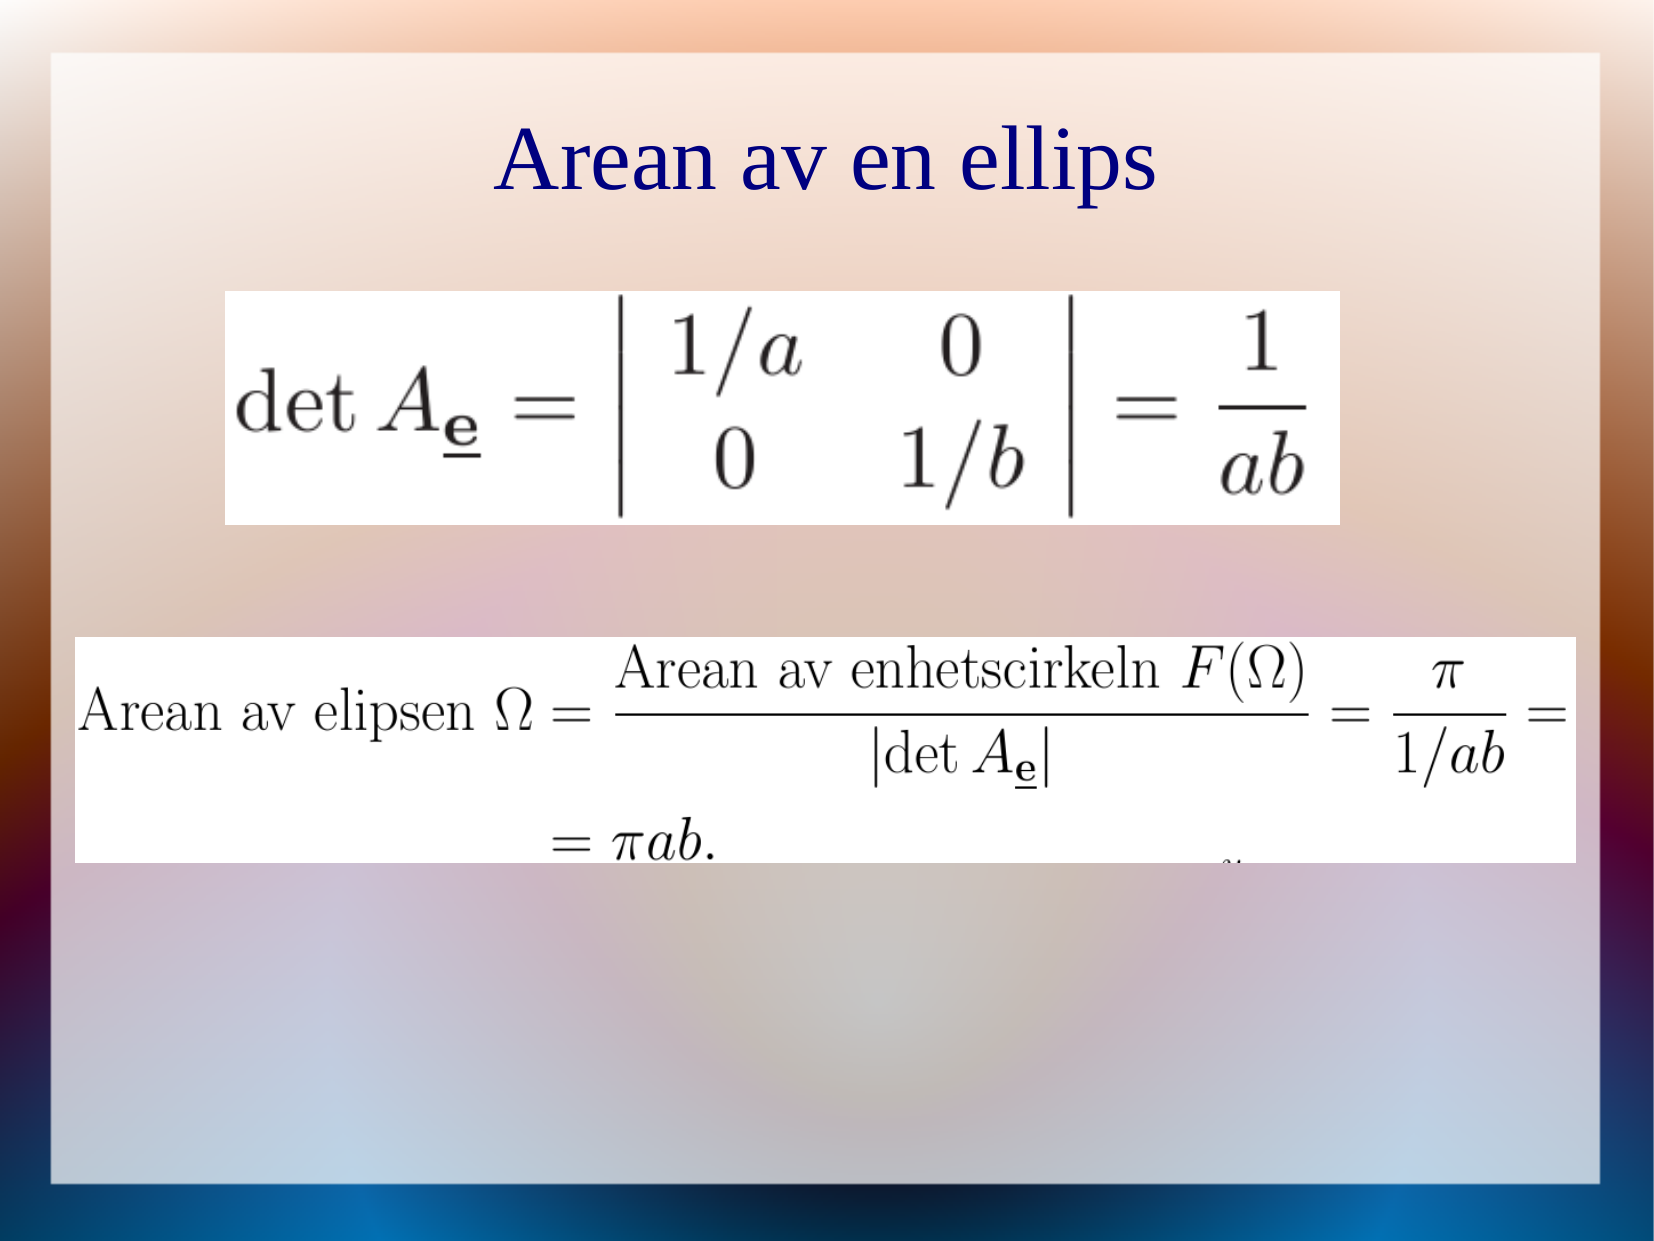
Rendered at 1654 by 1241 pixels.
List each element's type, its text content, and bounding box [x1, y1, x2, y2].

picture [0, 0, 1654, 1241]
title Arean av en ellips [82, 62, 1571, 255]
